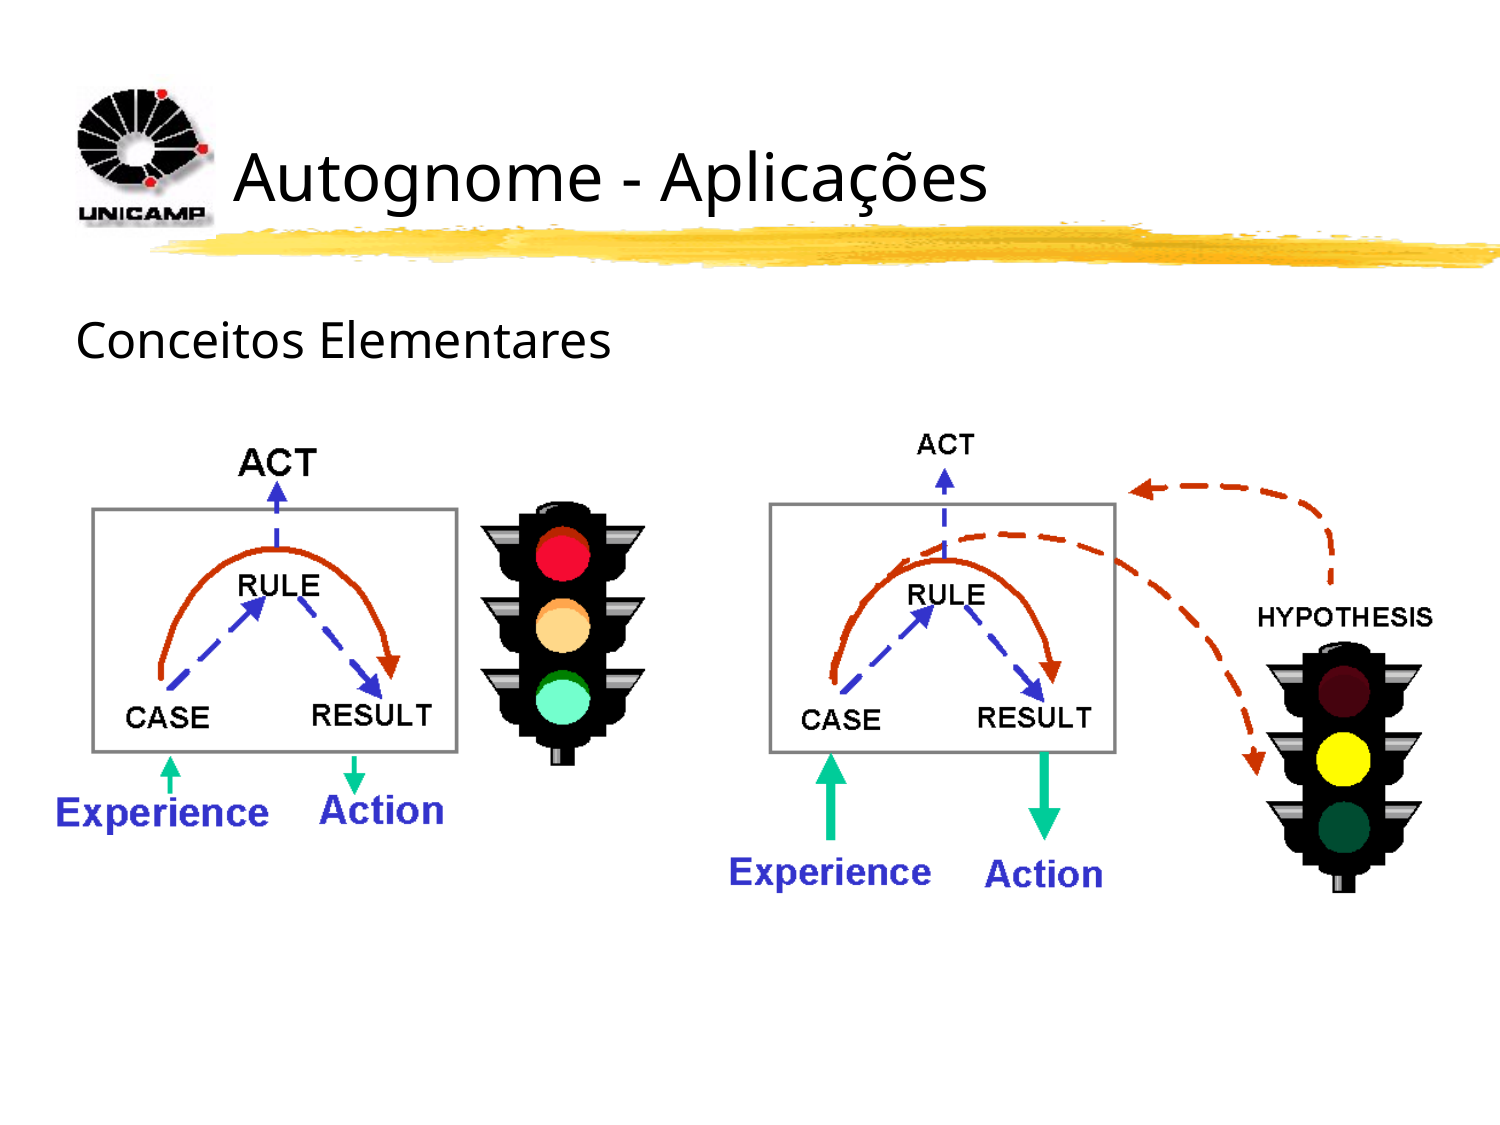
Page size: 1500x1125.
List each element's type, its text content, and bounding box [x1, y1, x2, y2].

list Conceitos Elementares [74, 309, 1417, 980]
chart [49, 441, 650, 835]
title Autognome - Aplicações [233, 44, 1434, 218]
chart [724, 428, 1437, 901]
picture [75, 74, 1500, 279]
